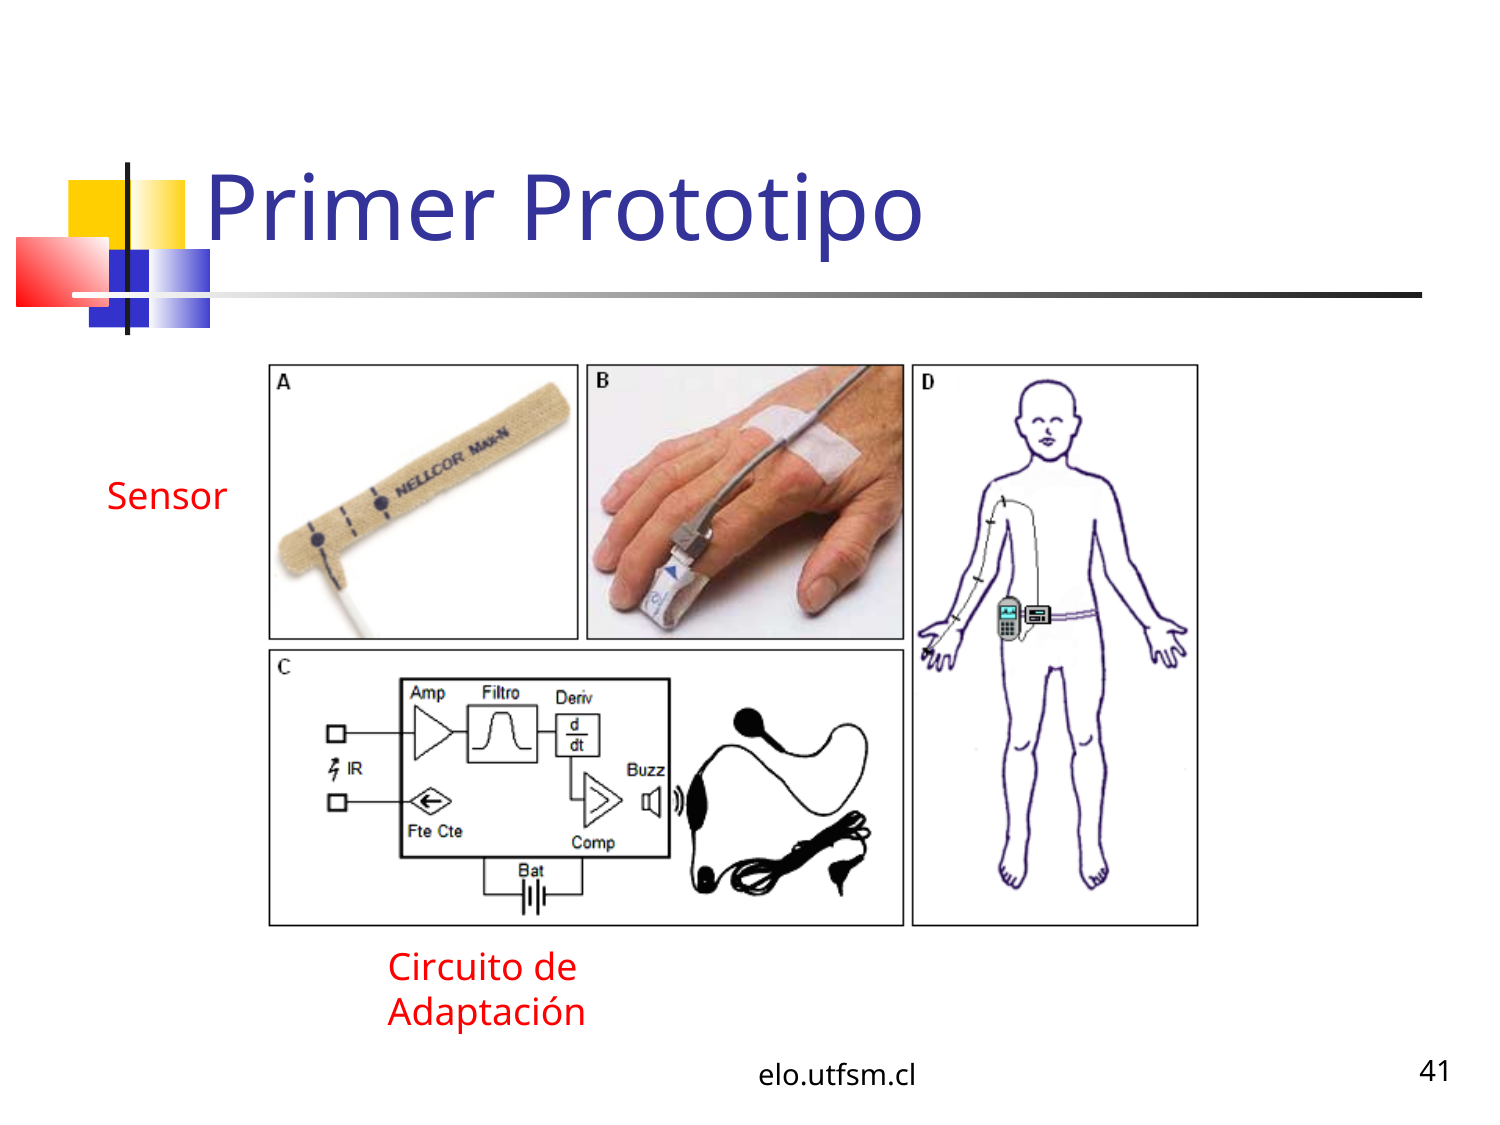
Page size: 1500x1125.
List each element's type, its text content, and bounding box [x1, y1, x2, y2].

text_box Sensor [92, 464, 244, 526]
text_box <number> [1155, 1024, 1468, 1100]
text_box Circuito de Adaptación [372, 935, 776, 1041]
text_box elo.utfsm.cl [599, 1024, 1075, 1100]
picture [258, 352, 1208, 936]
title Primer Prototipo [188, 35, 1269, 276]
